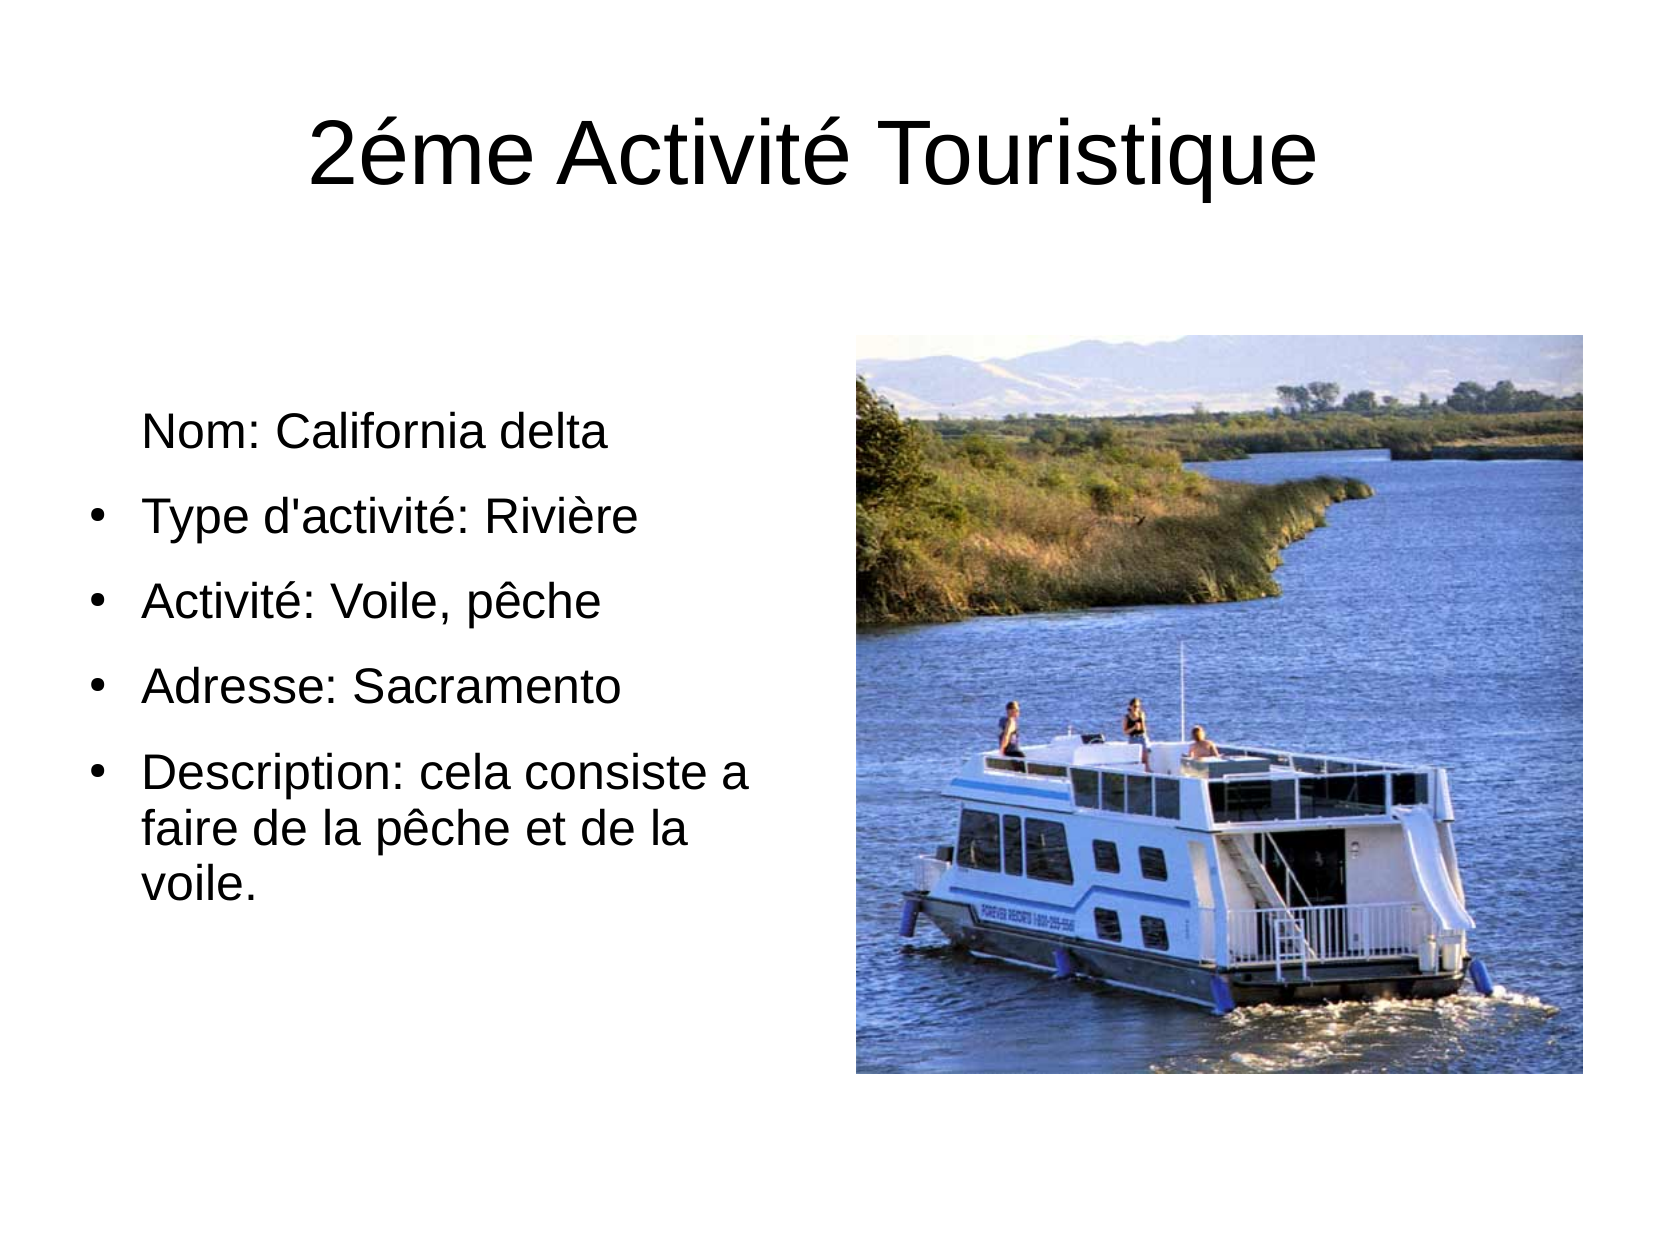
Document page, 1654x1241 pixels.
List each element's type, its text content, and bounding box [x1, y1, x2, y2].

list Nom: California delta Type d'activité: Rivière Activité: Voile, pêche Adresse: Sacramento Description: cela consiste a faire de la pêche et de la voile. [71, 402, 798, 912]
picture [856, 335, 1583, 1074]
title 2éme Activité Touristique [82, 56, 1571, 250]
